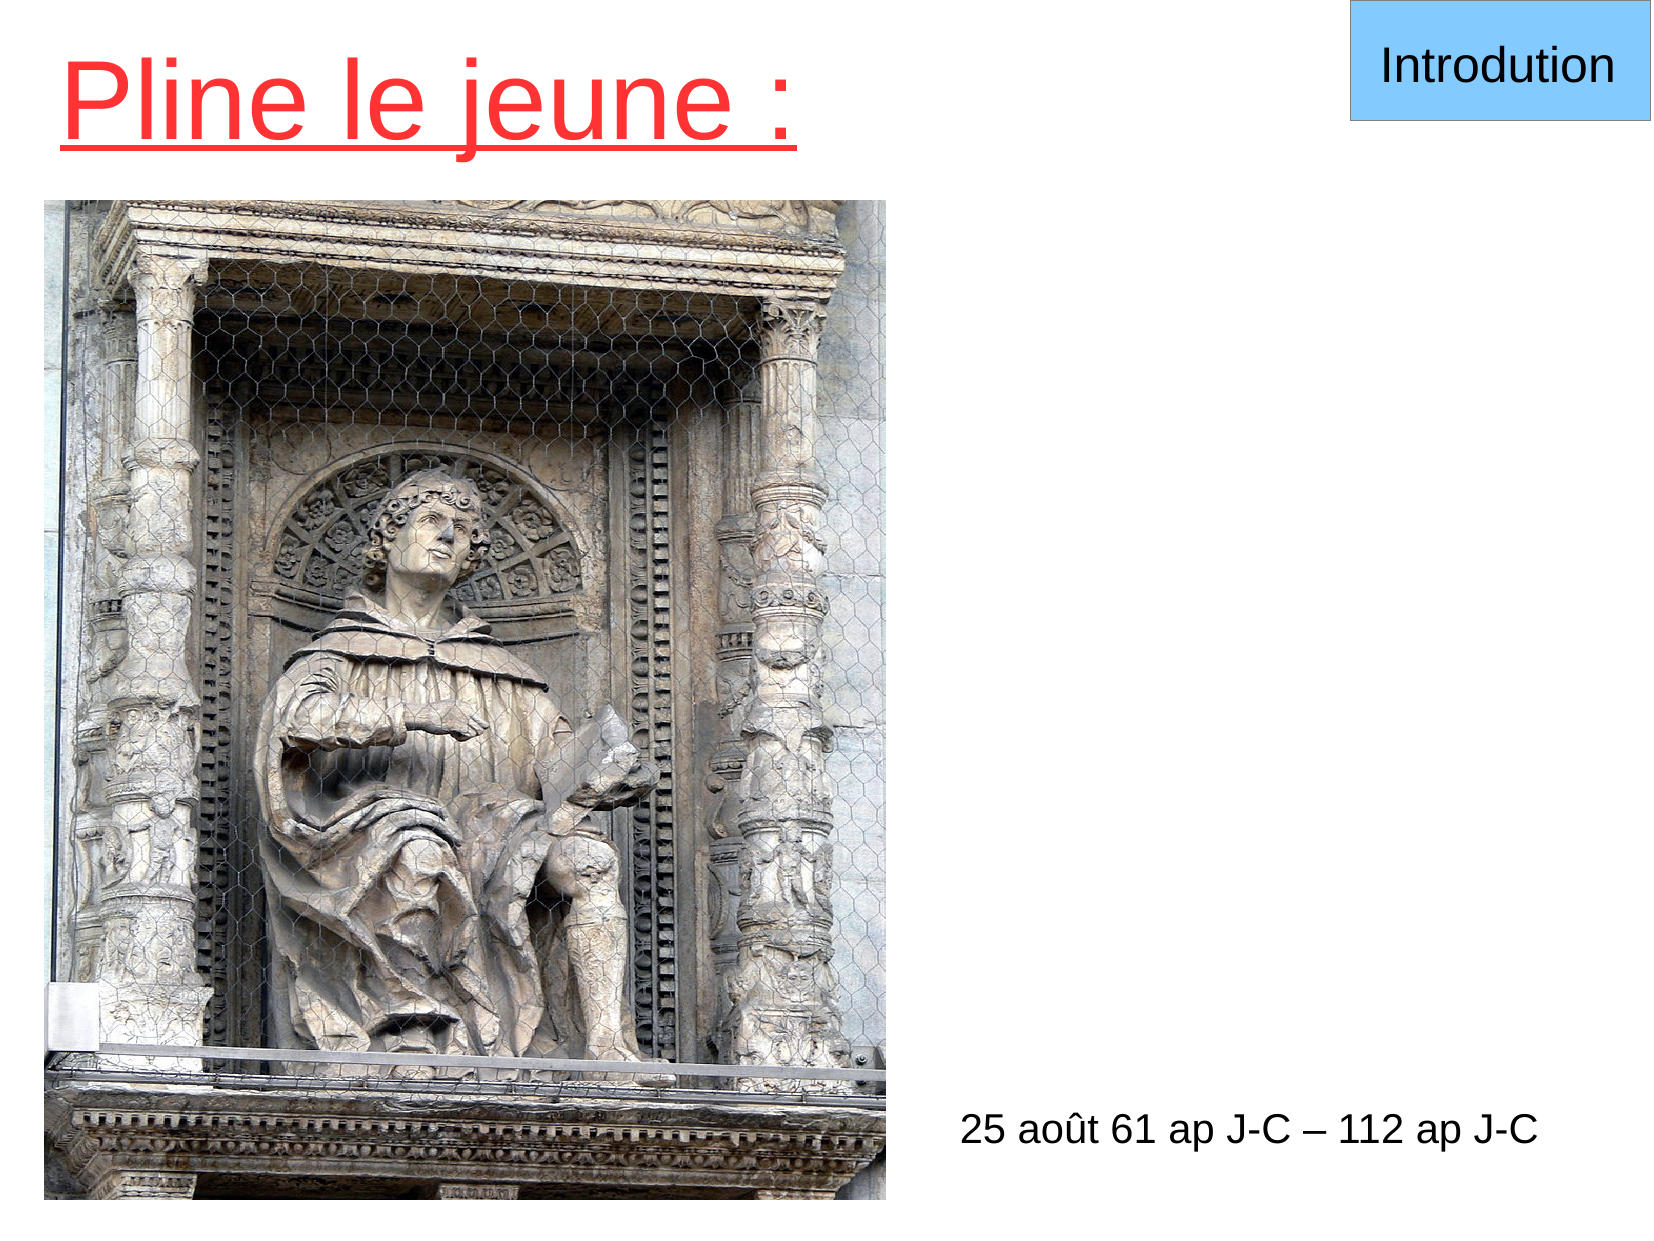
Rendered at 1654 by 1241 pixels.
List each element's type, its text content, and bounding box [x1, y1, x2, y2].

picture [44, 200, 886, 1201]
text_box [1350, 0, 1651, 121]
text_box Pline le jeune : [45, 30, 813, 171]
text_box 25 août 61 ap J-C – 112 ap J-C [945, 1098, 1555, 1160]
text_box Introdution [1365, 30, 1633, 101]
